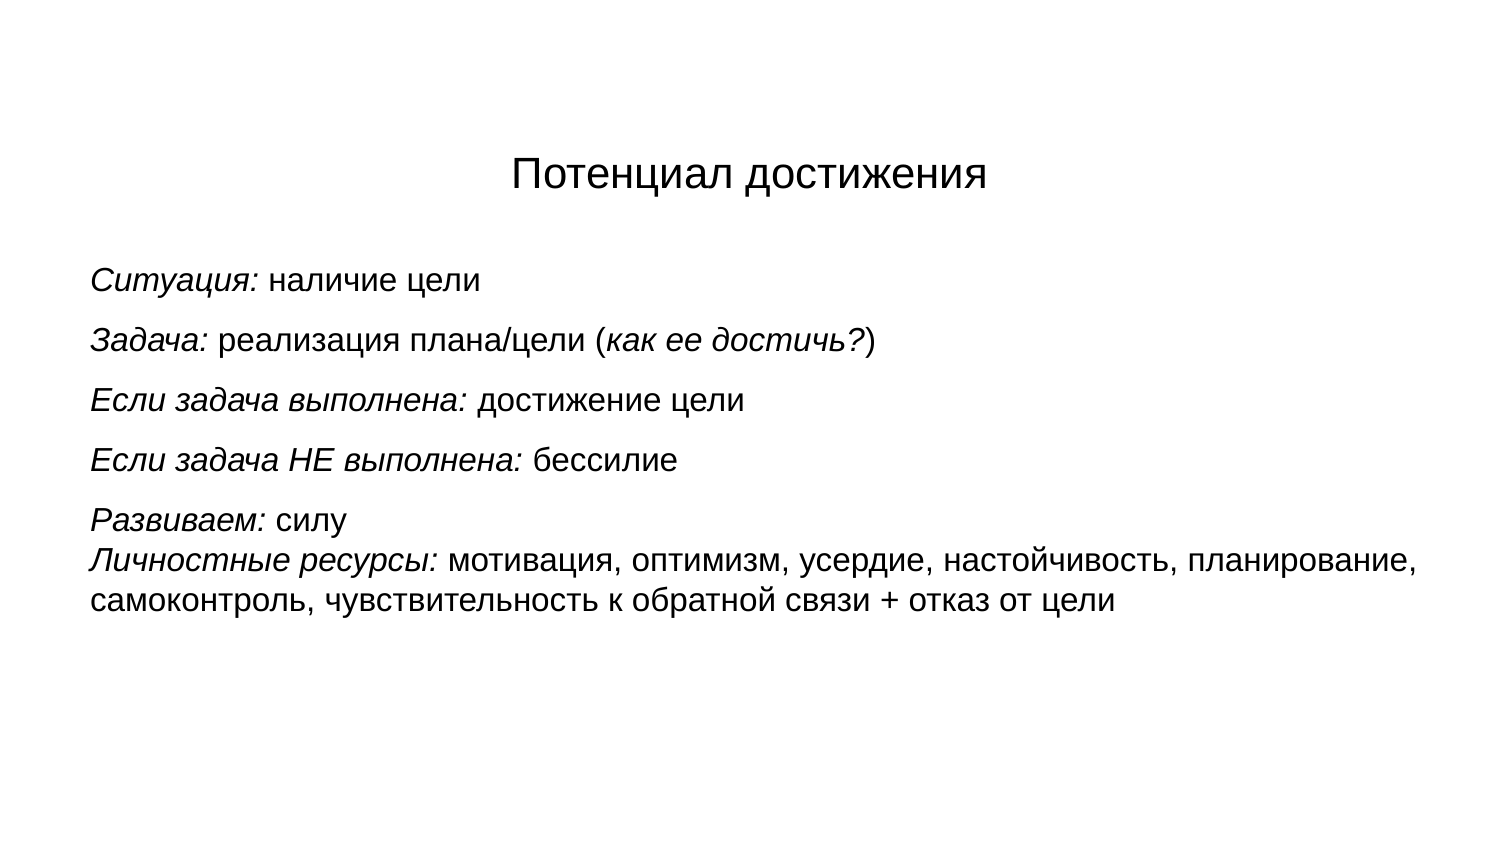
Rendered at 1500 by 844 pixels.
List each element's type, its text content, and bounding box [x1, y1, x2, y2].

text_box Потенциал достижения [146, 141, 1354, 210]
text_box Ситуация: наличие цели Задача: реализация плана/цели (как ее достичь?) Если задача выполнена: достижение цели Если задача НЕ выполнена: бессилие Развиваем: силу Личностные ресурсы: мотивация, оптимизм, усердие, настойчивость, планирование, самоконтроль, чувствительность к обратной связи + отказ от цели [74, 231, 1460, 689]
